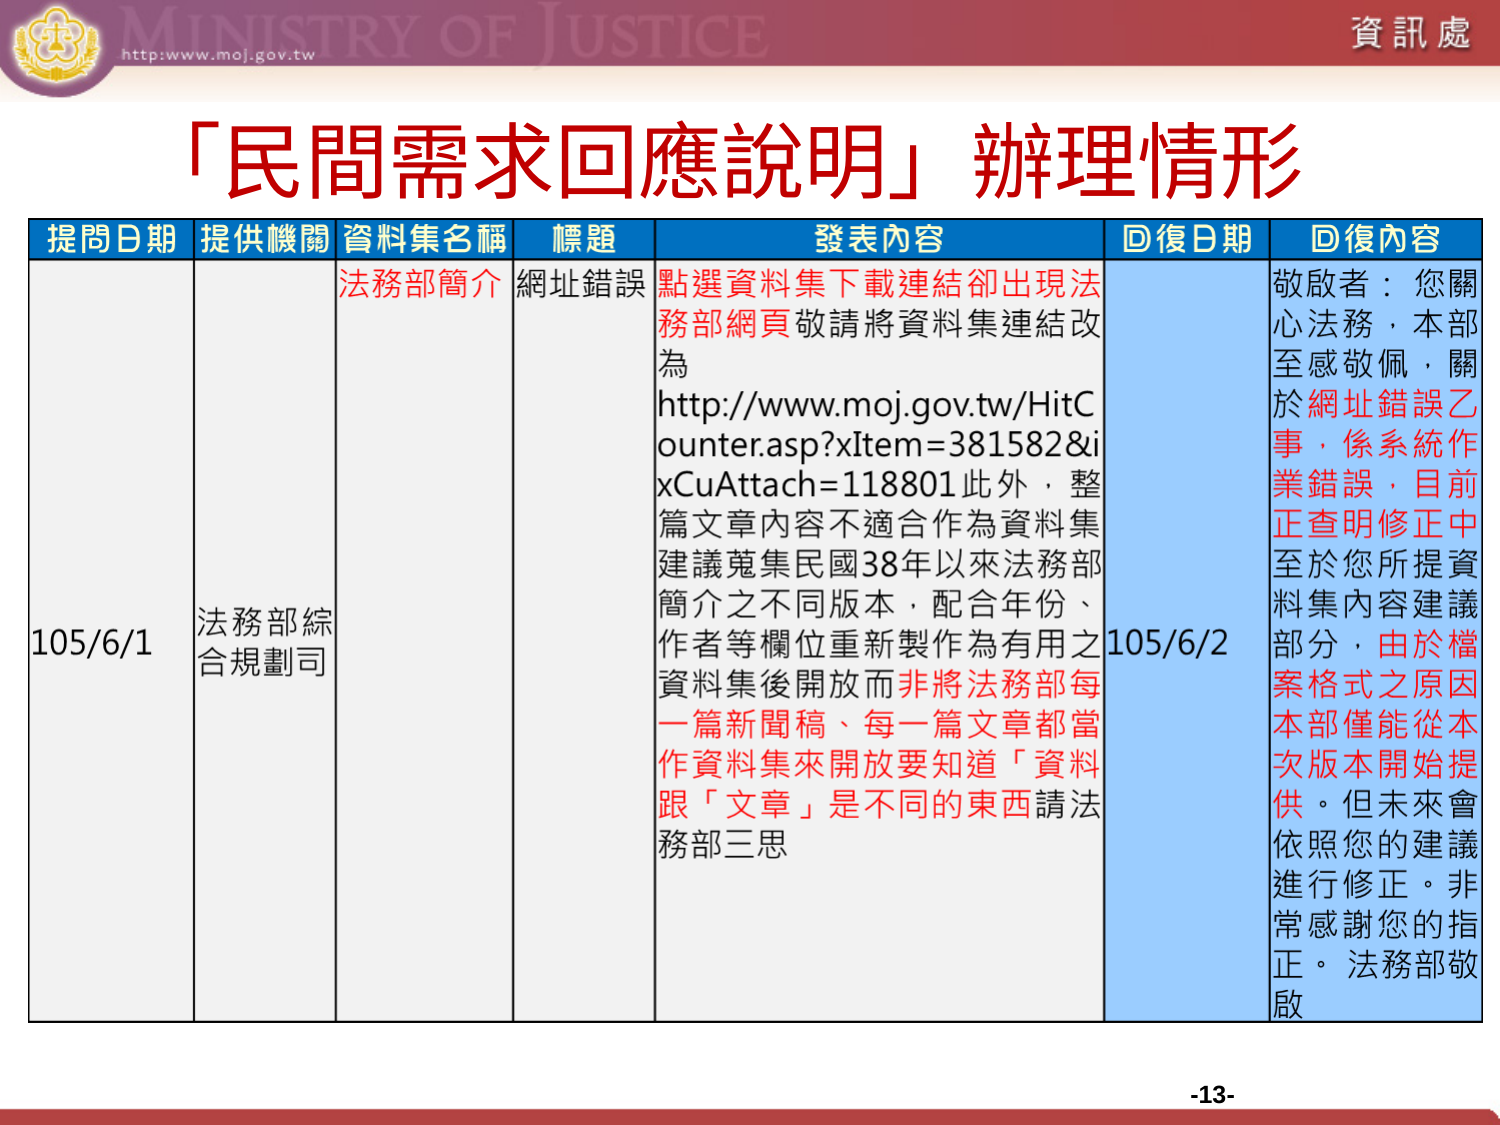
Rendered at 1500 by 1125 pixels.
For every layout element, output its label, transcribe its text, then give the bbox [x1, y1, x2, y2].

text_box 「民間需求回應說明」辦理情形 [123, 101, 1353, 218]
text_box -13- [1175, 1070, 1488, 1109]
picture [28, 208, 1483, 1042]
